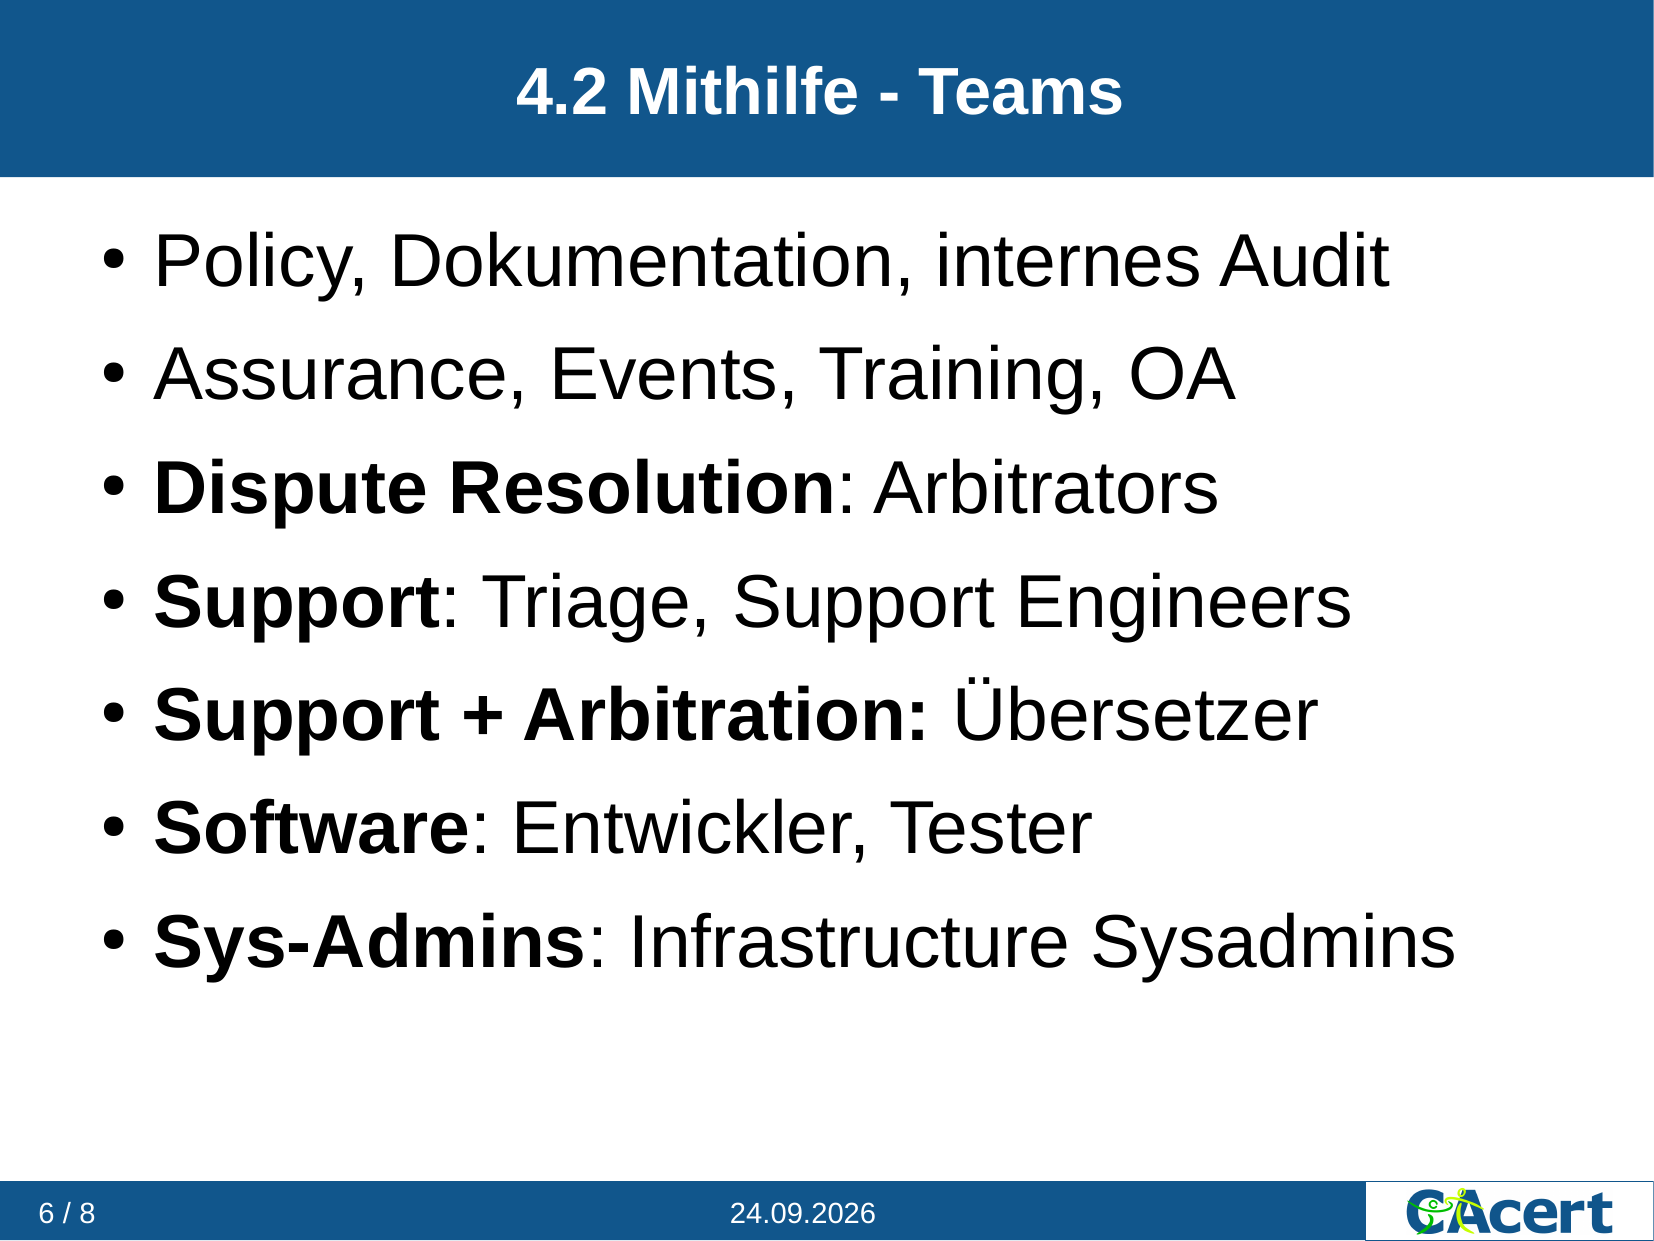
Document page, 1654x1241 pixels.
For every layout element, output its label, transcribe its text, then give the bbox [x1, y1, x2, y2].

list Policy, Dokumentation, internes Audit Assurance, Events, Training, OA Dispute Resolution: Arbitrators Support: Triage, Support Engineers Support + Arbitration: Übersetzer Software: Entwickler, Tester Sys-Admins: Infrastructure Sysadmins [82, 218, 1571, 1091]
picture [1406, 1187, 1613, 1235]
title 4.2 Mithilfe - Teams [76, 17, 1565, 166]
